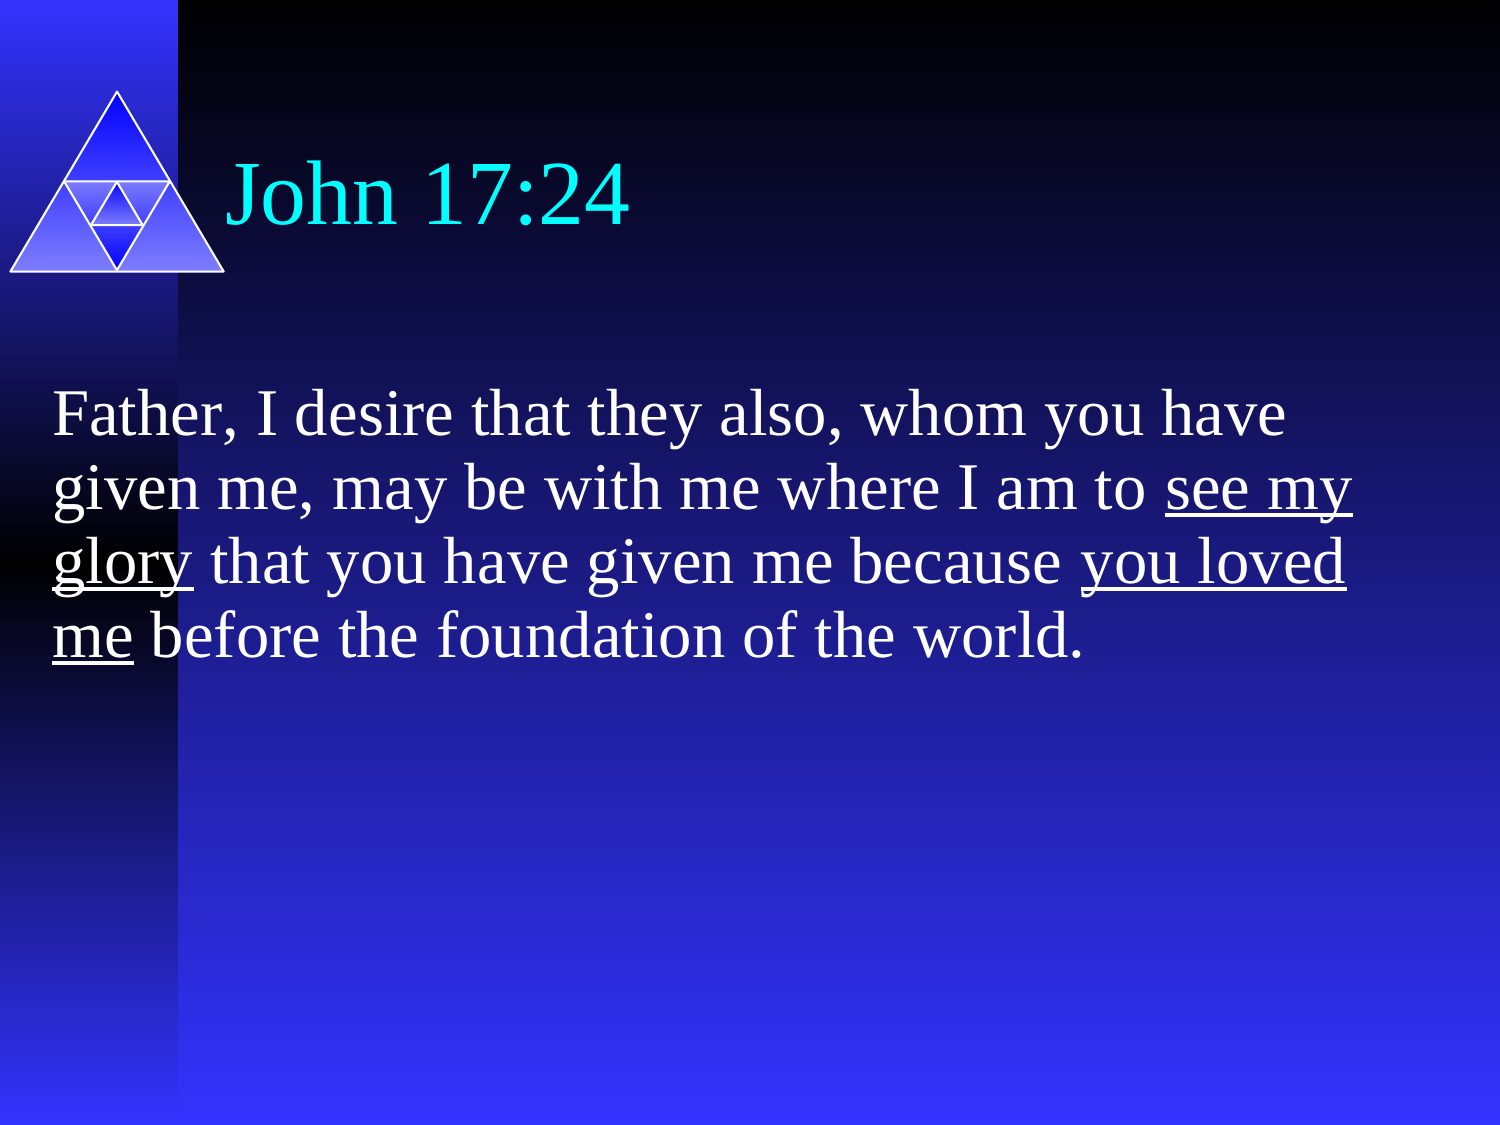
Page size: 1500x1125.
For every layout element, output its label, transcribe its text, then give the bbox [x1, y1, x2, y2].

title John 17:24 [225, 99, 1463, 288]
text_box Father, I desire that they also, whom you have given me, may be with me where I am to see my glory that you have given me because you loved me before the foundation of the world. [37, 368, 1426, 913]
